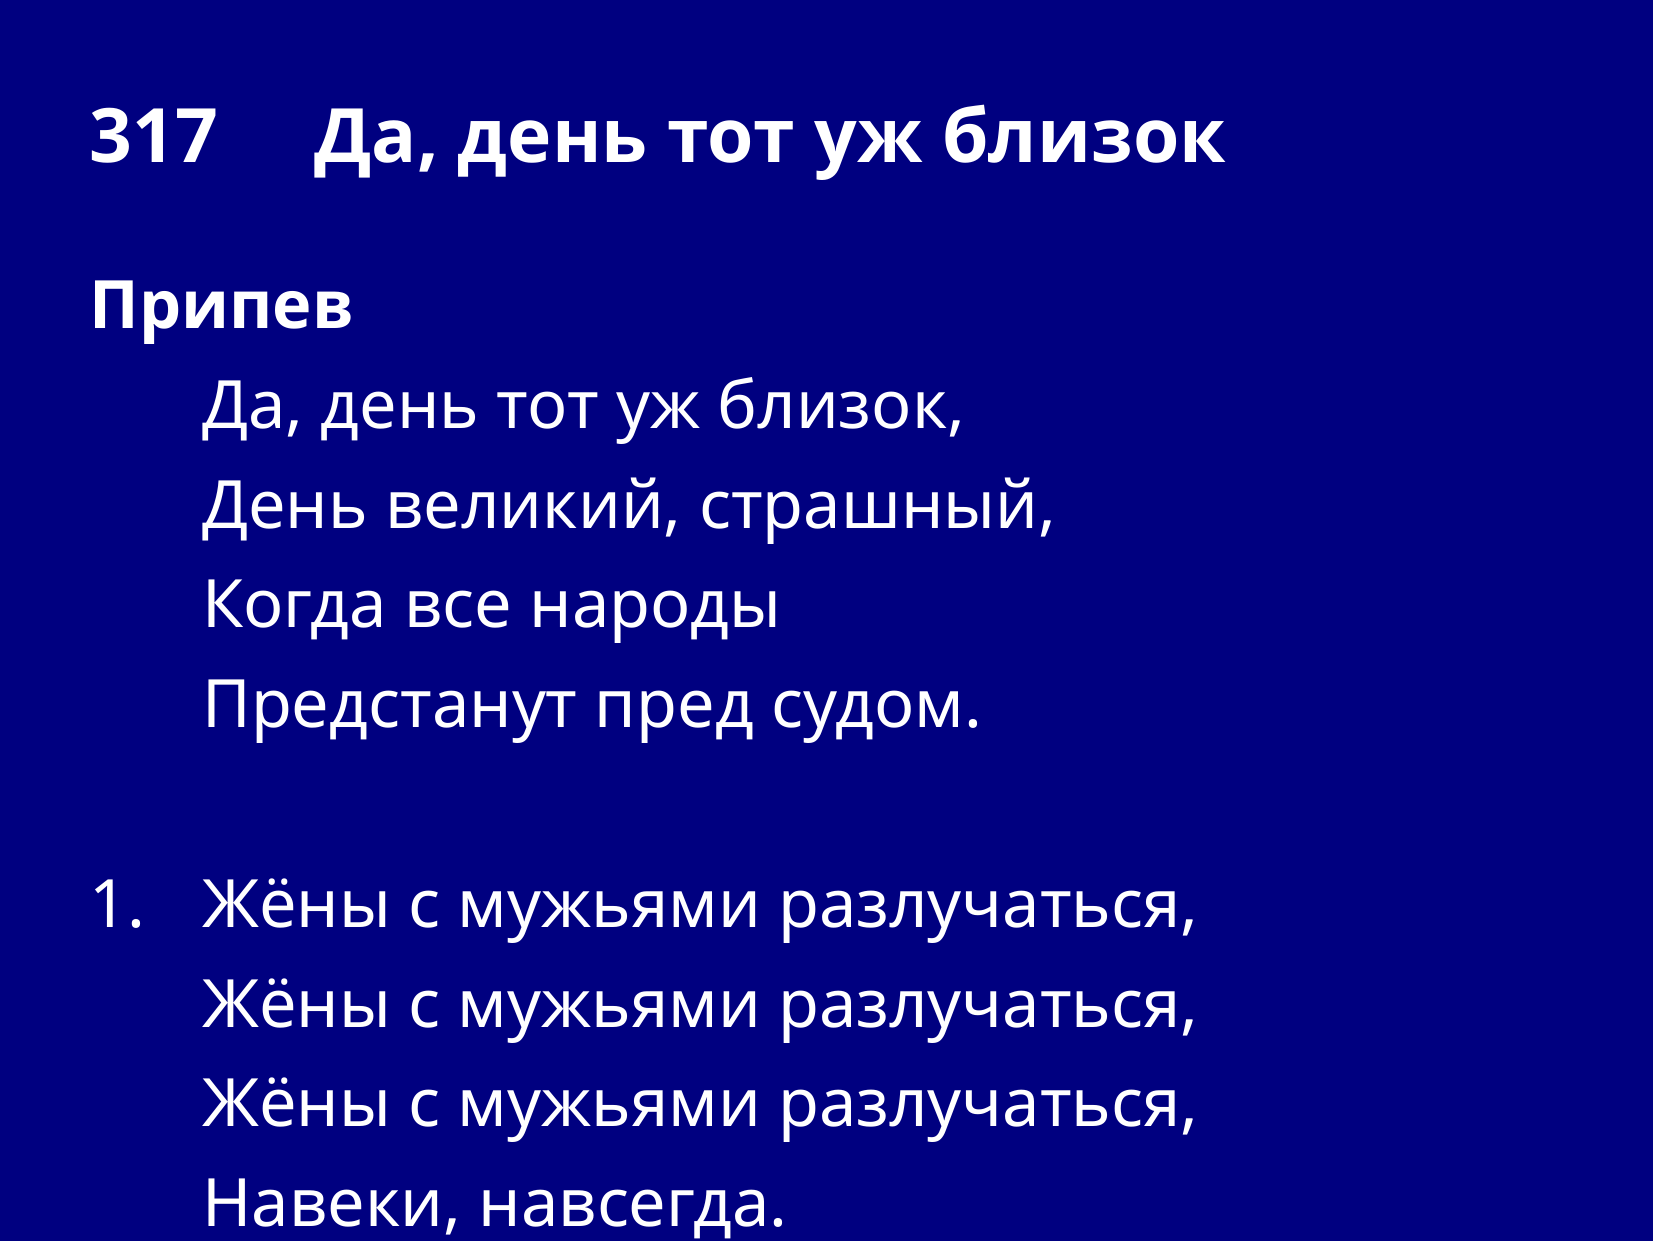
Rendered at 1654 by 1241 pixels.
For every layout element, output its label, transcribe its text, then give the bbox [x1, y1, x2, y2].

text_box Припев Да, день тот уж близок, День великий, страшный, Когда все народы Предстанут пред судом. 1. Жёны с мужьями разлучаться, Жёны с мужьями разлучаться, Жёны с мужьями разлучаться, Навеки, навсегда. [75, 188, 1576, 1163]
text_box 317 Да, день тот уж близок [75, 75, 1576, 188]
